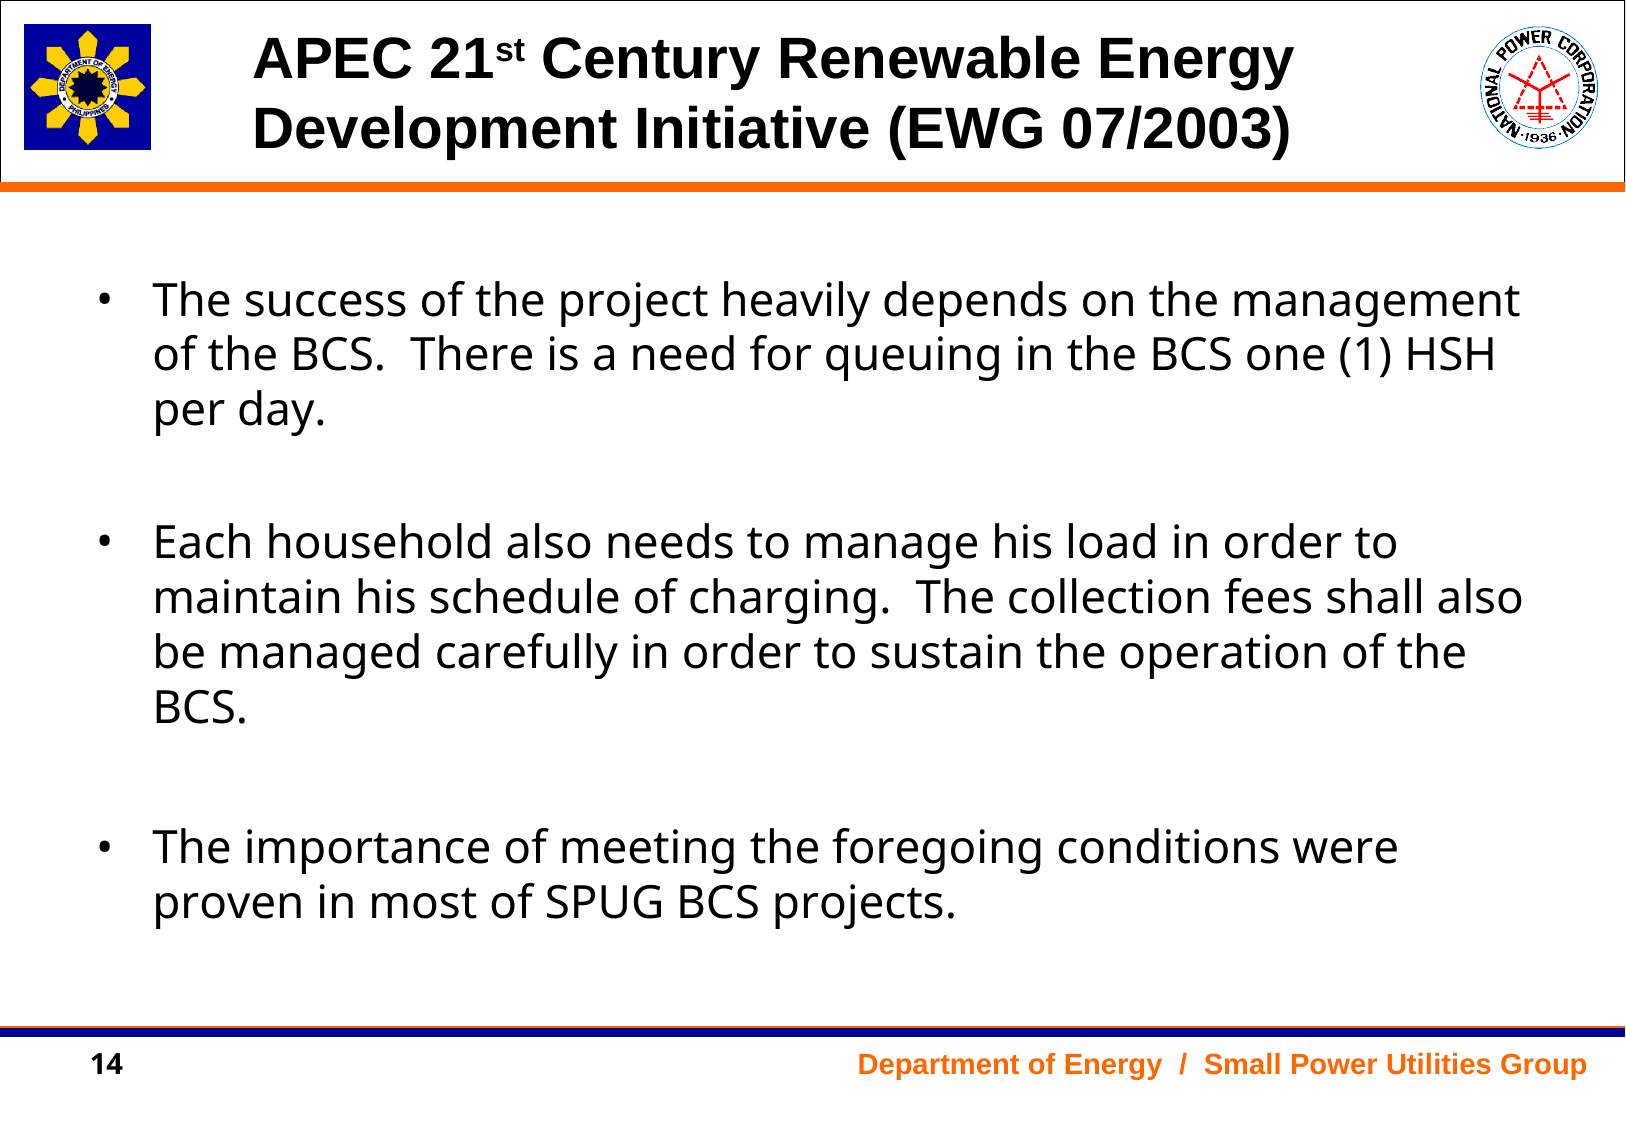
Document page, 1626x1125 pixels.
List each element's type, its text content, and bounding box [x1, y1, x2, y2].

list The success of the project heavily depends on the management of the BCS. There is a need for queuing in the BCS one (1) HSH per day. Each household also needs to manage his load in order to maintain his schedule of charging. The collection fees shall also be managed carefully in order to sustain the operation of the BCS. The importance of meeting the foregoing conditions were proven in most of SPUG BCS projects. [81, 262, 1544, 1005]
picture [1475, 24, 1600, 150]
picture [24, 24, 151, 150]
